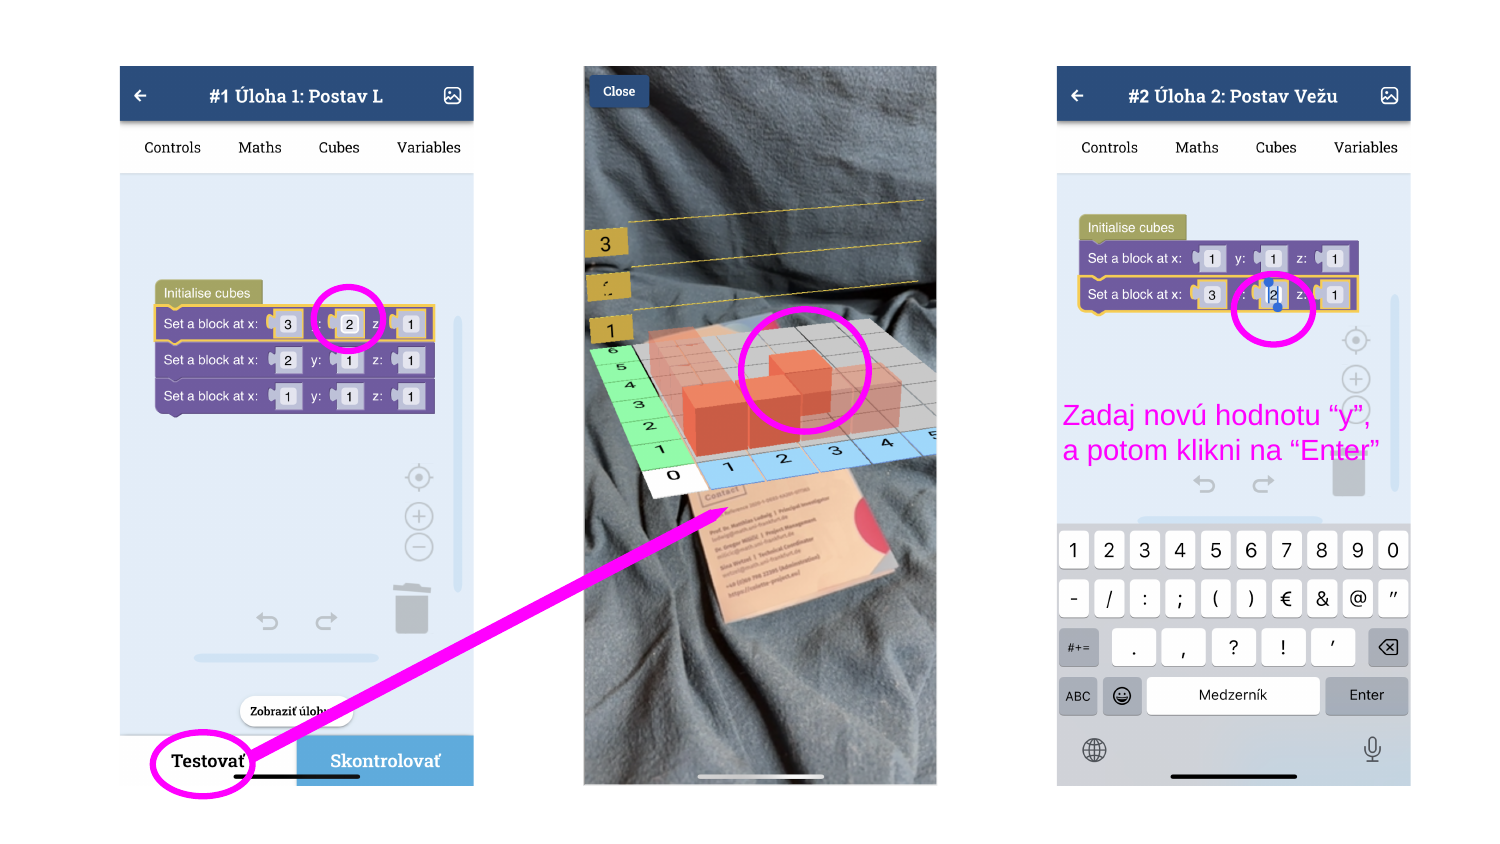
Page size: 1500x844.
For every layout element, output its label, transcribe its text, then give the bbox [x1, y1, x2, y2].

text_box Zadaj novú hodnotu “y”, a potom klikni na “Enter” [1047, 388, 1421, 475]
picture [583, 66, 938, 786]
picture [119, 66, 474, 786]
picture [1056, 66, 1411, 388]
picture [156, 736, 249, 786]
picture [1056, 475, 1411, 786]
picture [246, 648, 474, 786]
